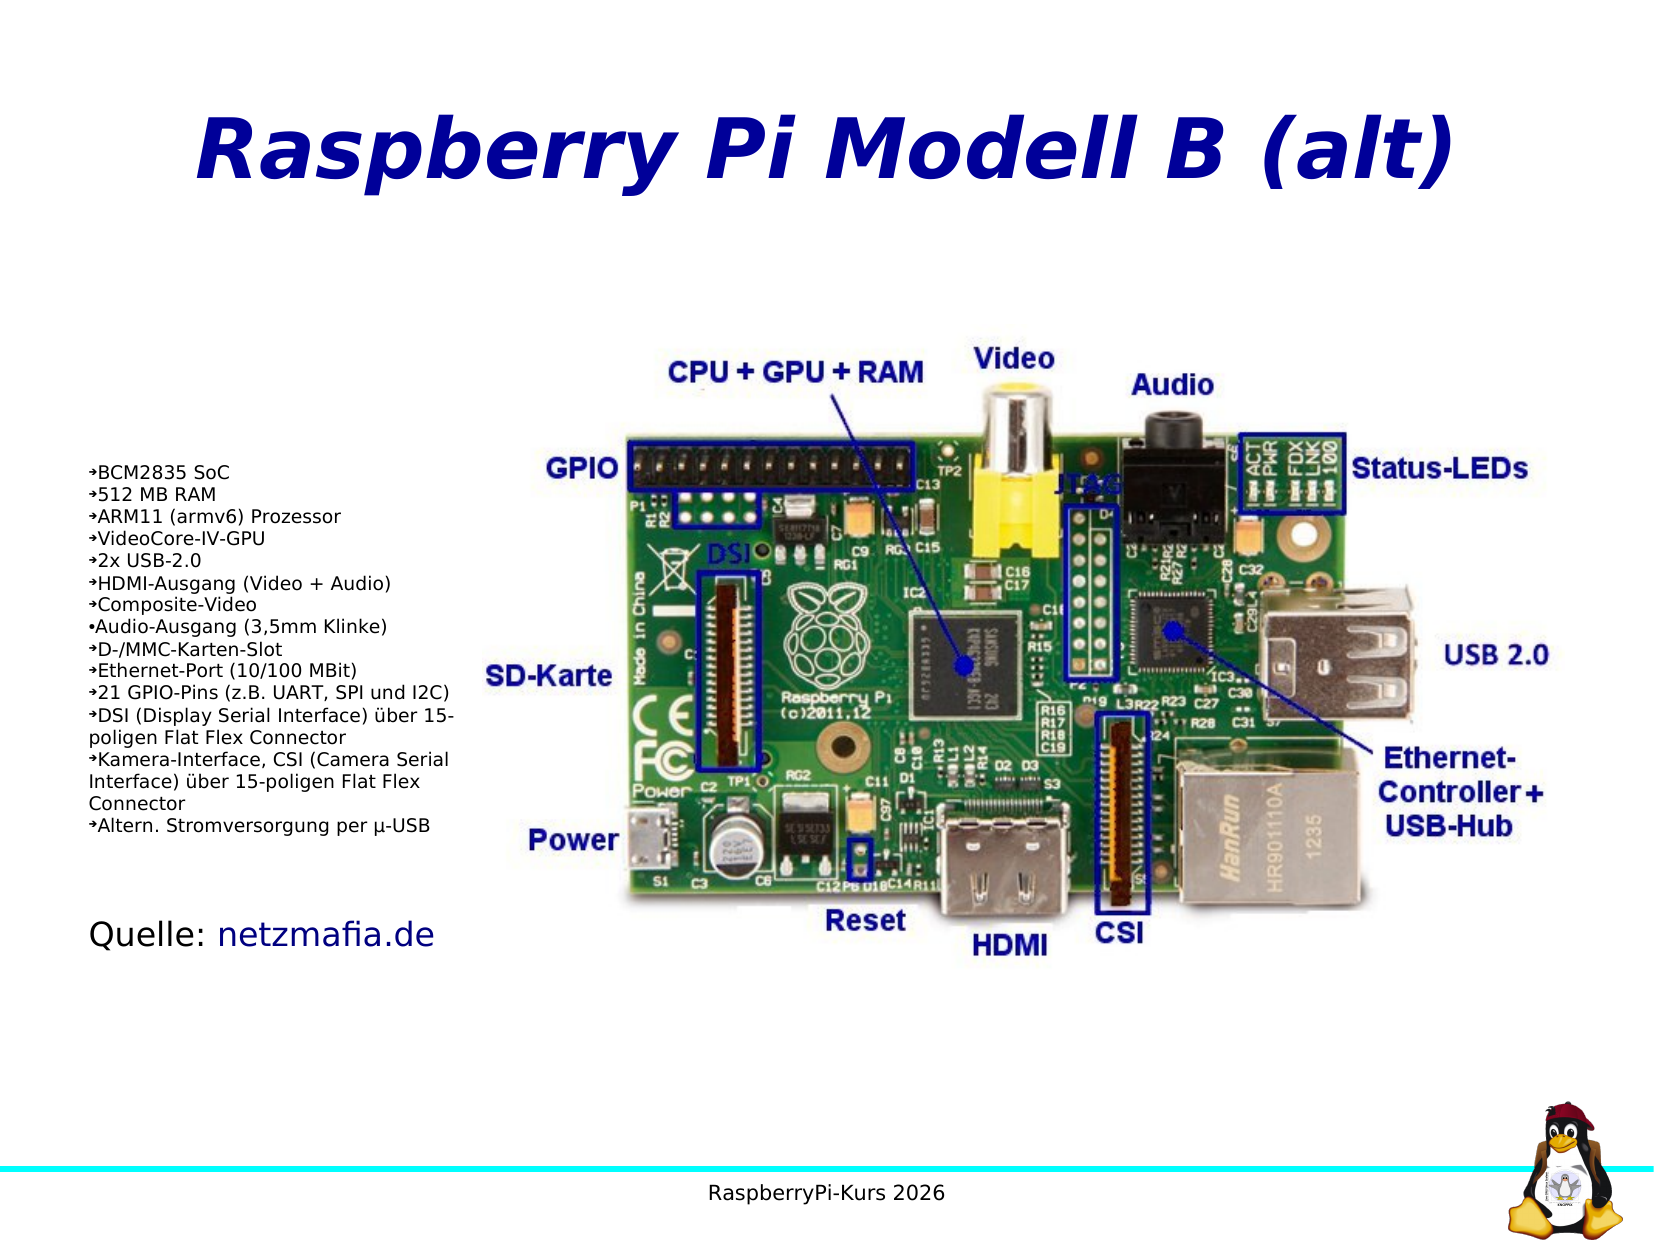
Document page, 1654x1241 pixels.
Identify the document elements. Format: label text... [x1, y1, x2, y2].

text_box Quelle: netzmafia.de [88, 915, 532, 954]
title Raspberry Pi Modell B (alt) [121, 46, 1534, 254]
picture [1505, 1100, 1625, 1241]
picture [482, 324, 1565, 993]
text_box BCM2835 SoC 512 MB RAM ARM11 (armv6) Prozessor VideoCore-IV-GPU 2x USB-2.0 HDMI-Ausgang (Video + Audio) Composite-Video Audio-Ausgang (3,5mm Klinke) D-/MMC-Karten-Slot Ethernet-Port (10/100 MBit) 21 GPIO-Pins (z.B. UART, SPI und I2C) DSI (Display Serial Interface) über 15-poligen Flat Flex Connector Kamera-Interface, CSI (Camera Serial Interface) über 15-poligen Flat Flex Connector Altern. Stromversorgung per µ-USB [88, 462, 473, 857]
